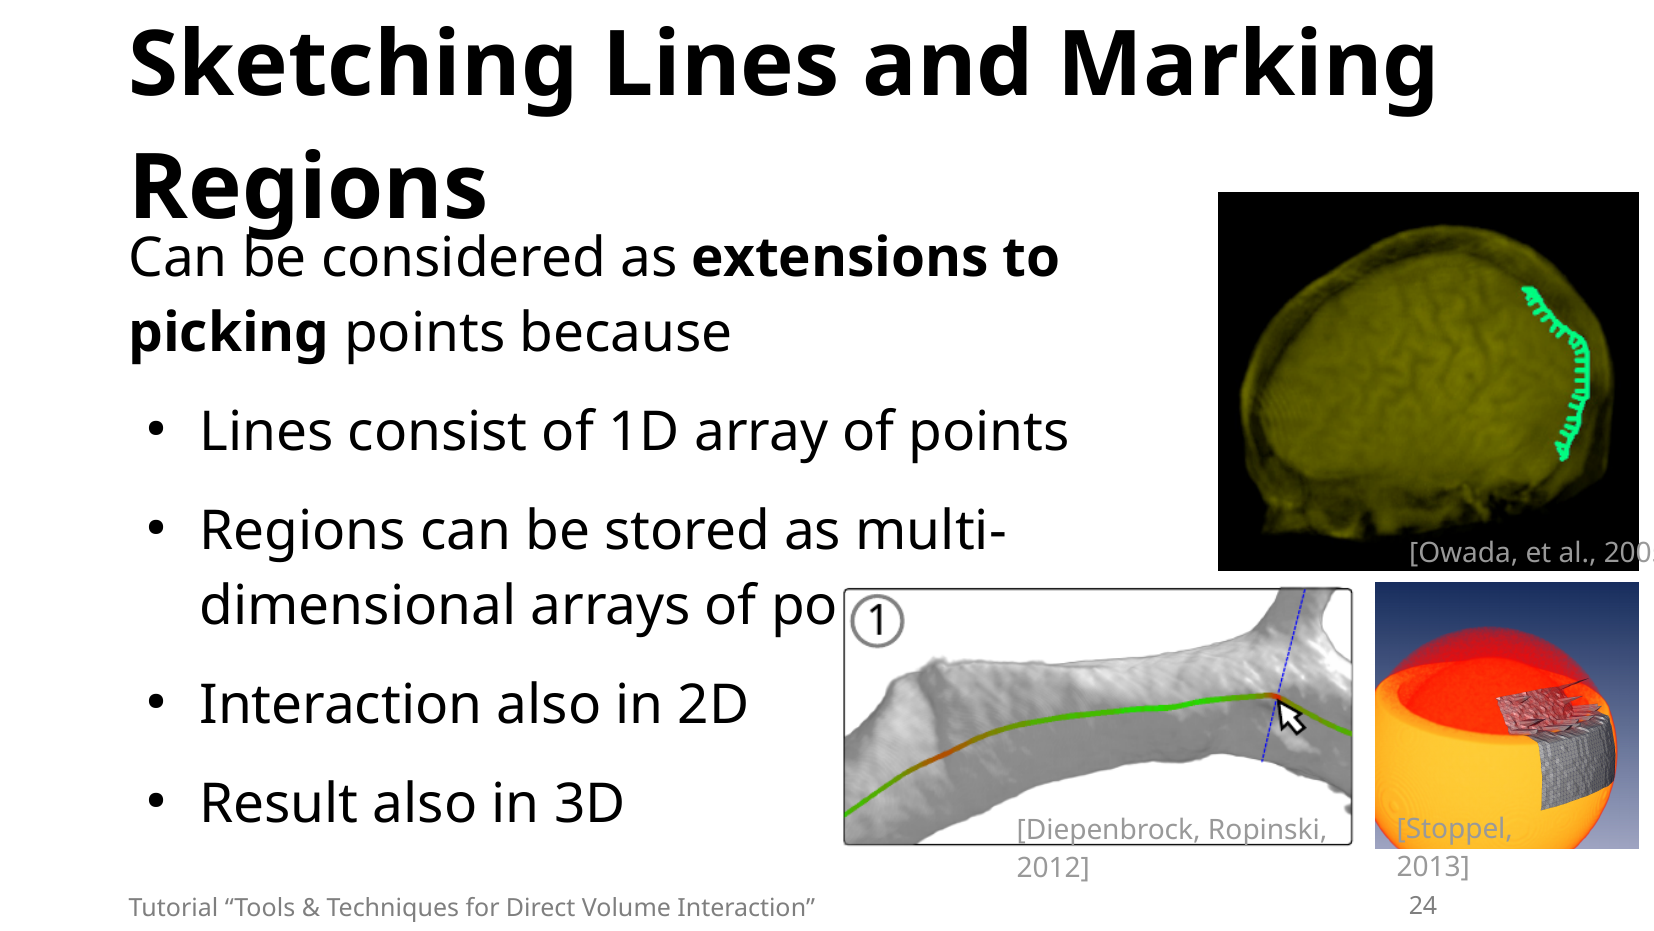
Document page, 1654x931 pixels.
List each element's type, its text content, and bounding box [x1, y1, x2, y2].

text_box [Owada, et al., 2005] [1394, 524, 1649, 573]
list Can be considered as extensions to picking points because Lines consist of 1D array of points Regions can be stored as multi-dimensional arrays of points Interaction also in 2D Result also in 3D [113, 210, 1140, 863]
picture [1370, 582, 1639, 849]
text_box [Stoppel, 2013] [1381, 801, 1603, 849]
title Sketching Lines and Marking Regions [113, 50, 1540, 193]
text_box [Diepenbrock, Ropinski, 2012] [1001, 802, 1404, 850]
picture [1218, 192, 1639, 572]
picture [835, 582, 1357, 849]
